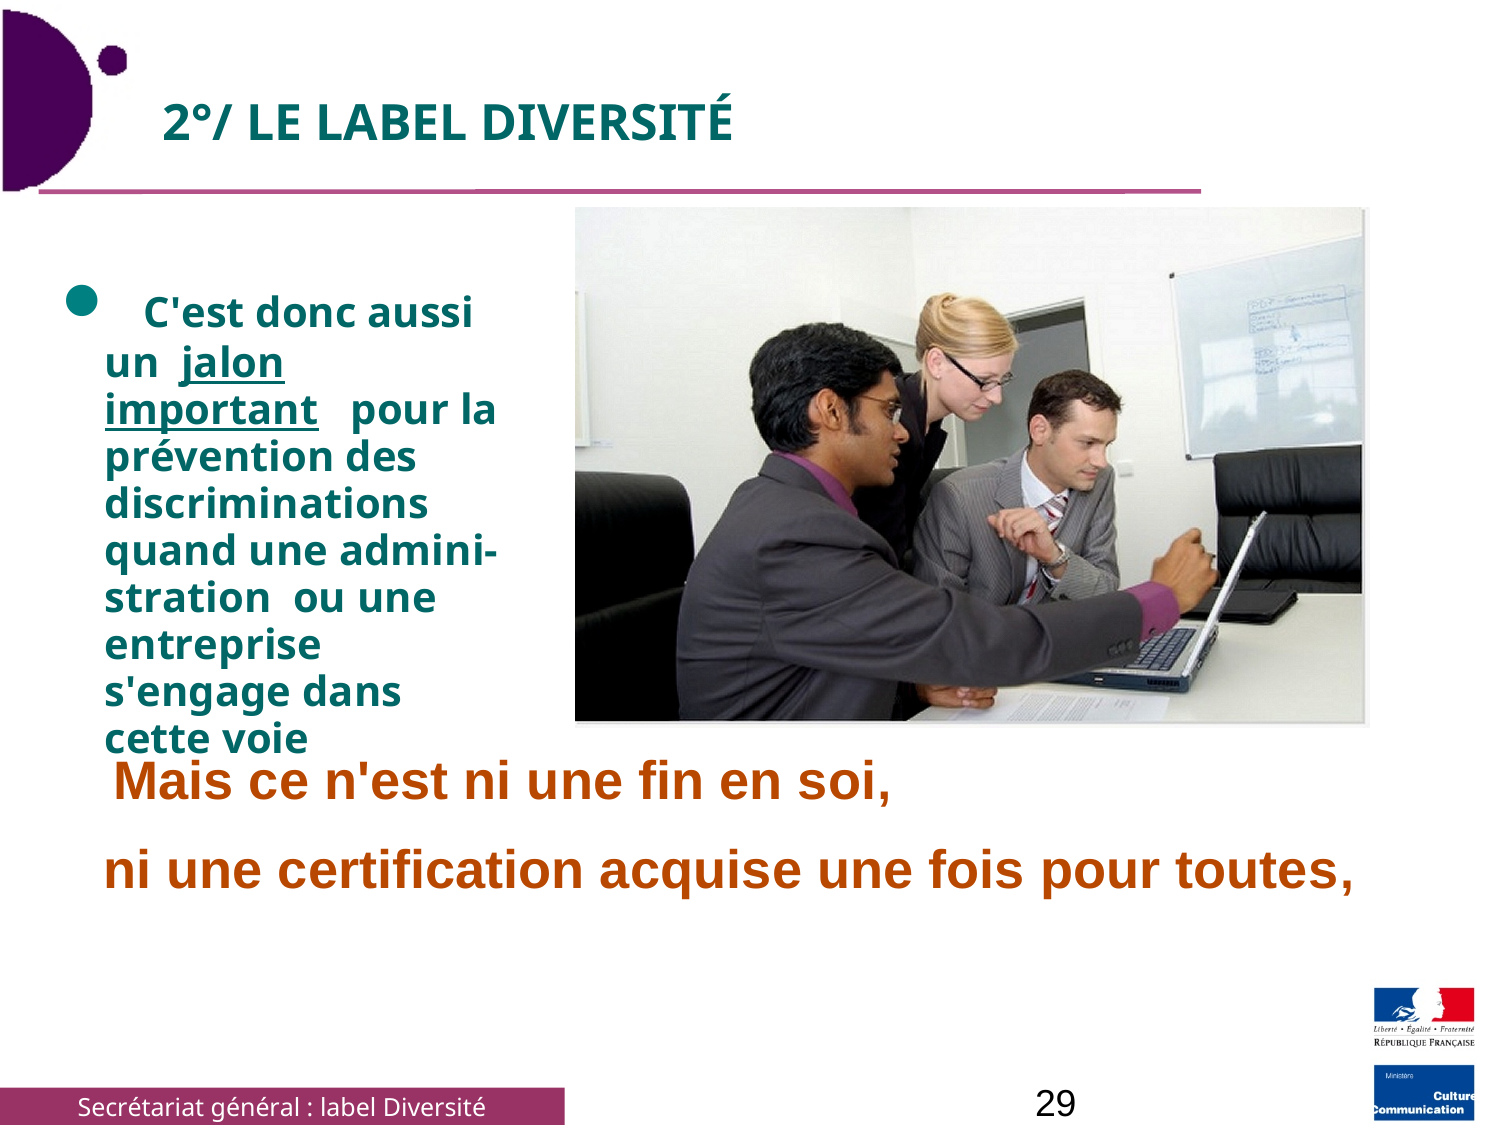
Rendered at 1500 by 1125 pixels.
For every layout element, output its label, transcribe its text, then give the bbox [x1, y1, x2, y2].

text_box ni une certification acquise une fois pour toutes, [88, 826, 1418, 916]
picture [0, 0, 149, 204]
text_box 2°/ LE LABEL DIVERSITÉ [147, 81, 1418, 160]
text_box Mais ce n'est ni une fin en soi, [98, 738, 798, 815]
picture [575, 206, 1370, 728]
text_box C'est donc aussi un jalon important pour la prévention des discriminations quand une admini-stration ou une entreprise s'engage dans cette voie [46, 268, 516, 704]
picture [1370, 979, 1477, 1125]
text_box <numéro> [1020, 1071, 1370, 1125]
